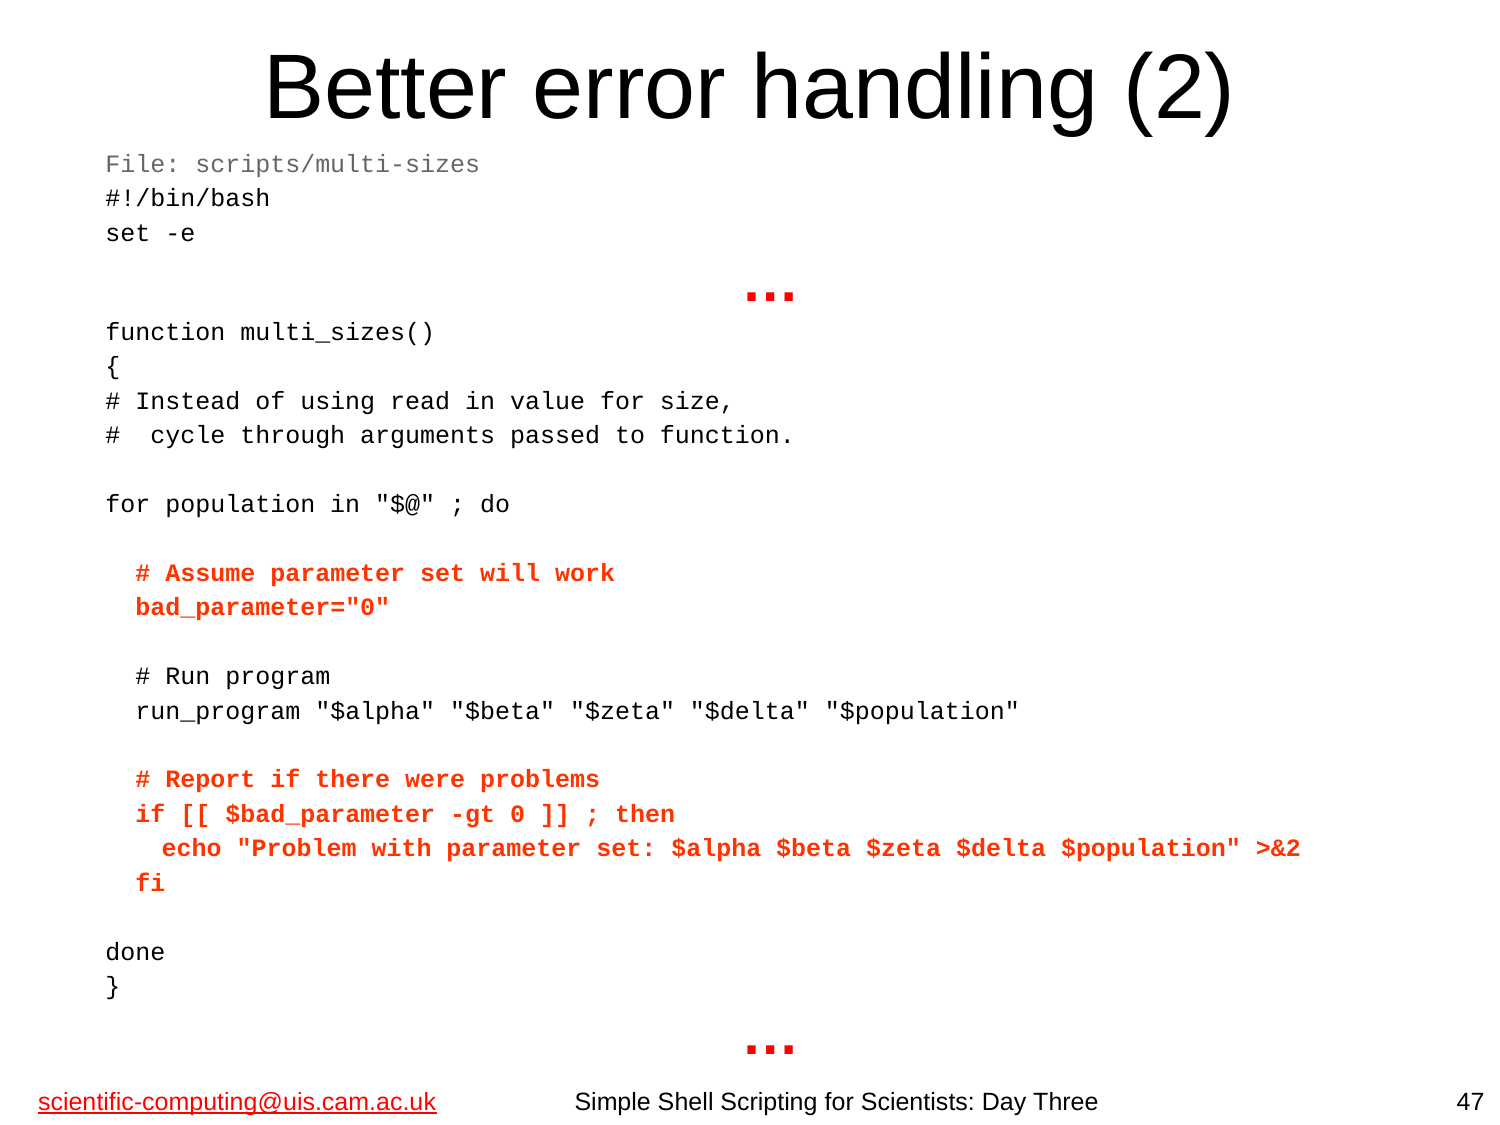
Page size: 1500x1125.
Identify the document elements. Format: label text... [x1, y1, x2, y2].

list File: scripts/multi-sizes #!/bin/bash set -e … function multi_sizes() { # Instead of using read in value for size, # cycle through arguments passed to function. for population in "$@" ; do # Assume parameter set will work bad_parameter="0" # Run program run_program "$alpha" "$beta" "$zeta" "$delta" "$population" # Report if there were problems if [[ $bad_parameter -gt 0 ]] ; then echo "Problem with parameter set: $alpha $beta $zeta $delta $population" >&2 fi done } … [90, 143, 1450, 1075]
title Better error handling (2) [112, 23, 1388, 143]
